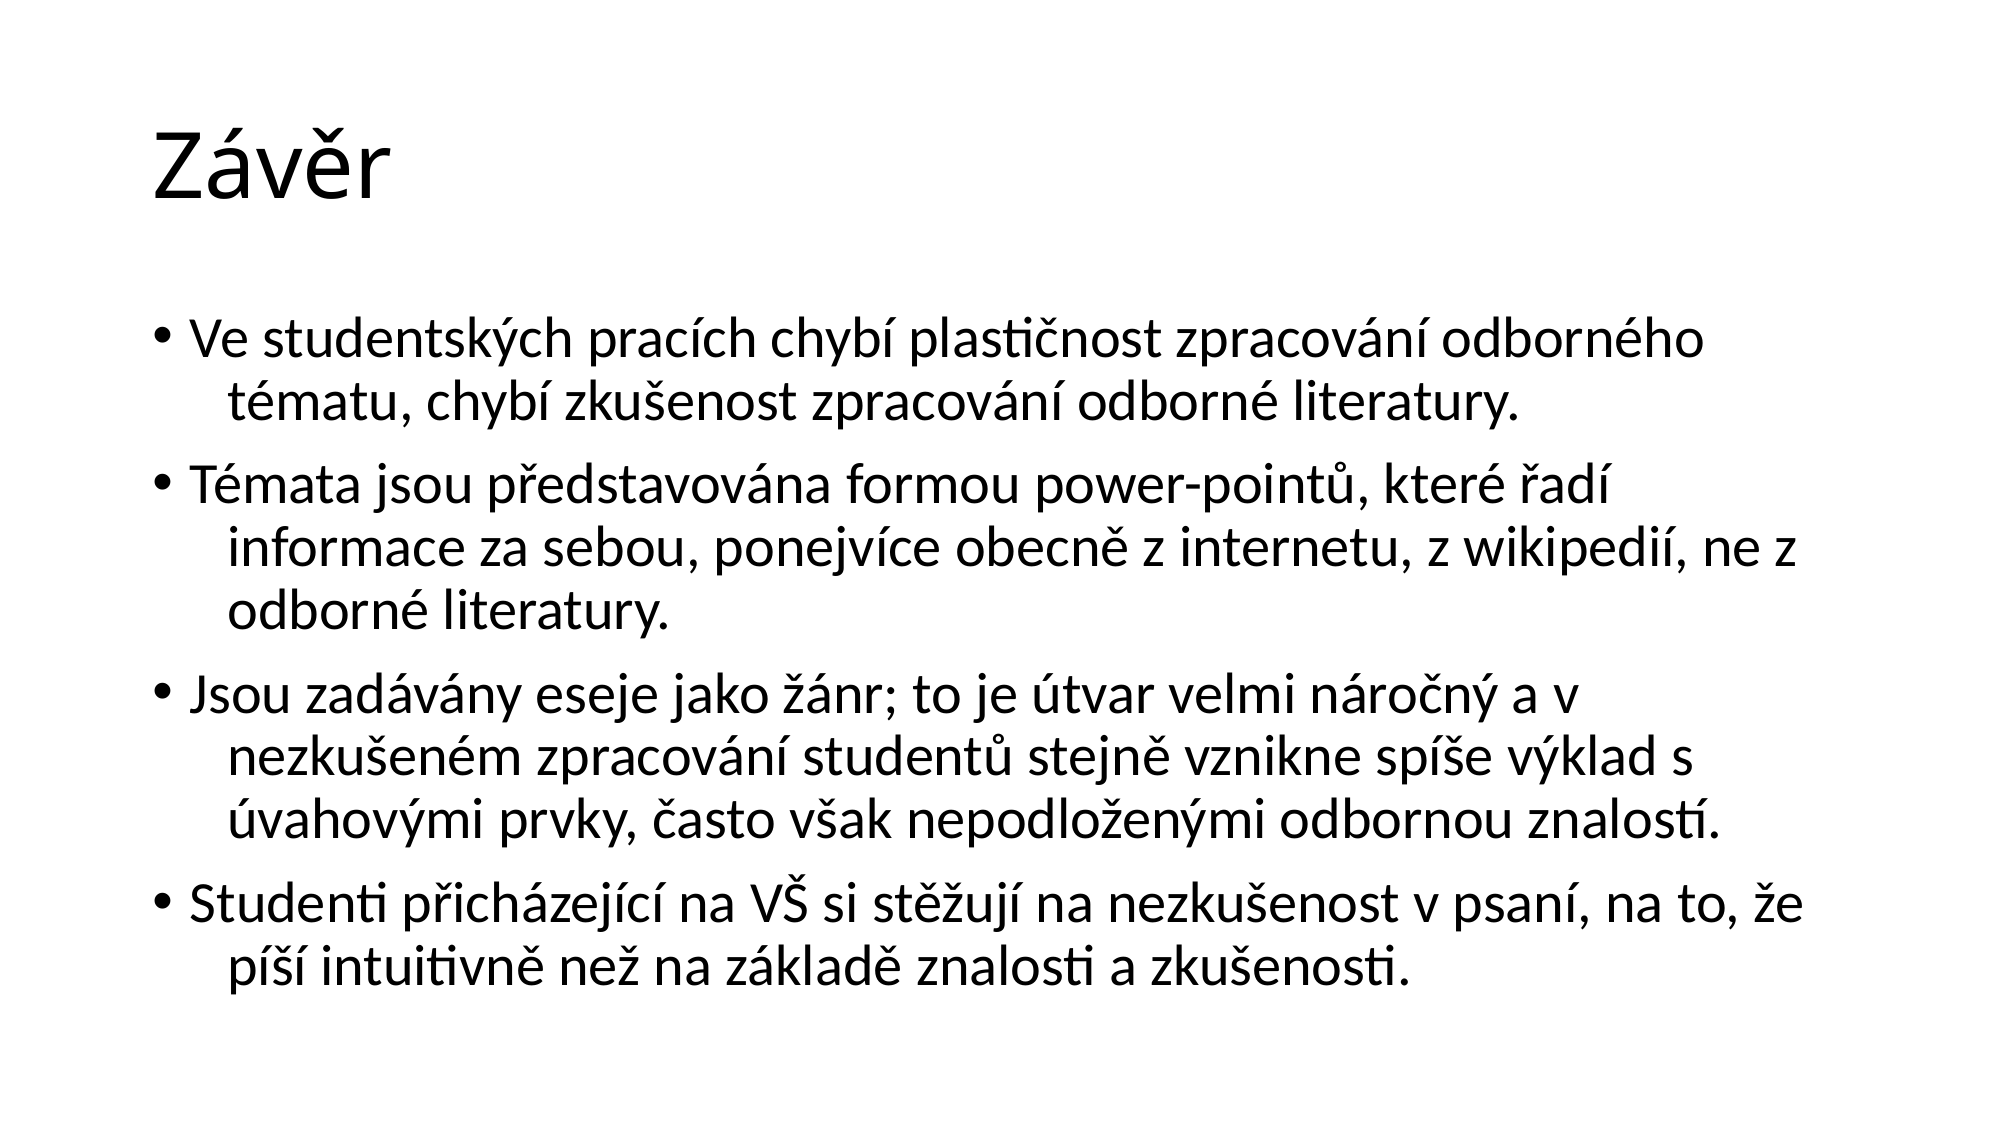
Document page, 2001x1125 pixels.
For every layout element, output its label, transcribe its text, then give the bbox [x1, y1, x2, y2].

title Závěr [137, 59, 1863, 278]
list Ve studentských pracích chybí plastičnost zpracování odborného tématu, chybí zkušenost zpracování odborné literatury. Témata jsou představována formou power-pointů, které řadí informace za sebou, ponejvíce obecně z internetu, z wikipedií, ne z odborné literatury. Jsou zadávány eseje jako žánr; to je útvar velmi náročný a v nezkušeném zpracování studentů stejně vznikne spíše výklad s úvahovými prvky, často však nepodloženými odbornou znalostí. Studenti přicházející na VŠ si stěžují na nezkušenost v psaní, na to, že píší intuitivně než na základě znalosti a zkušenosti. [137, 299, 1863, 1014]
